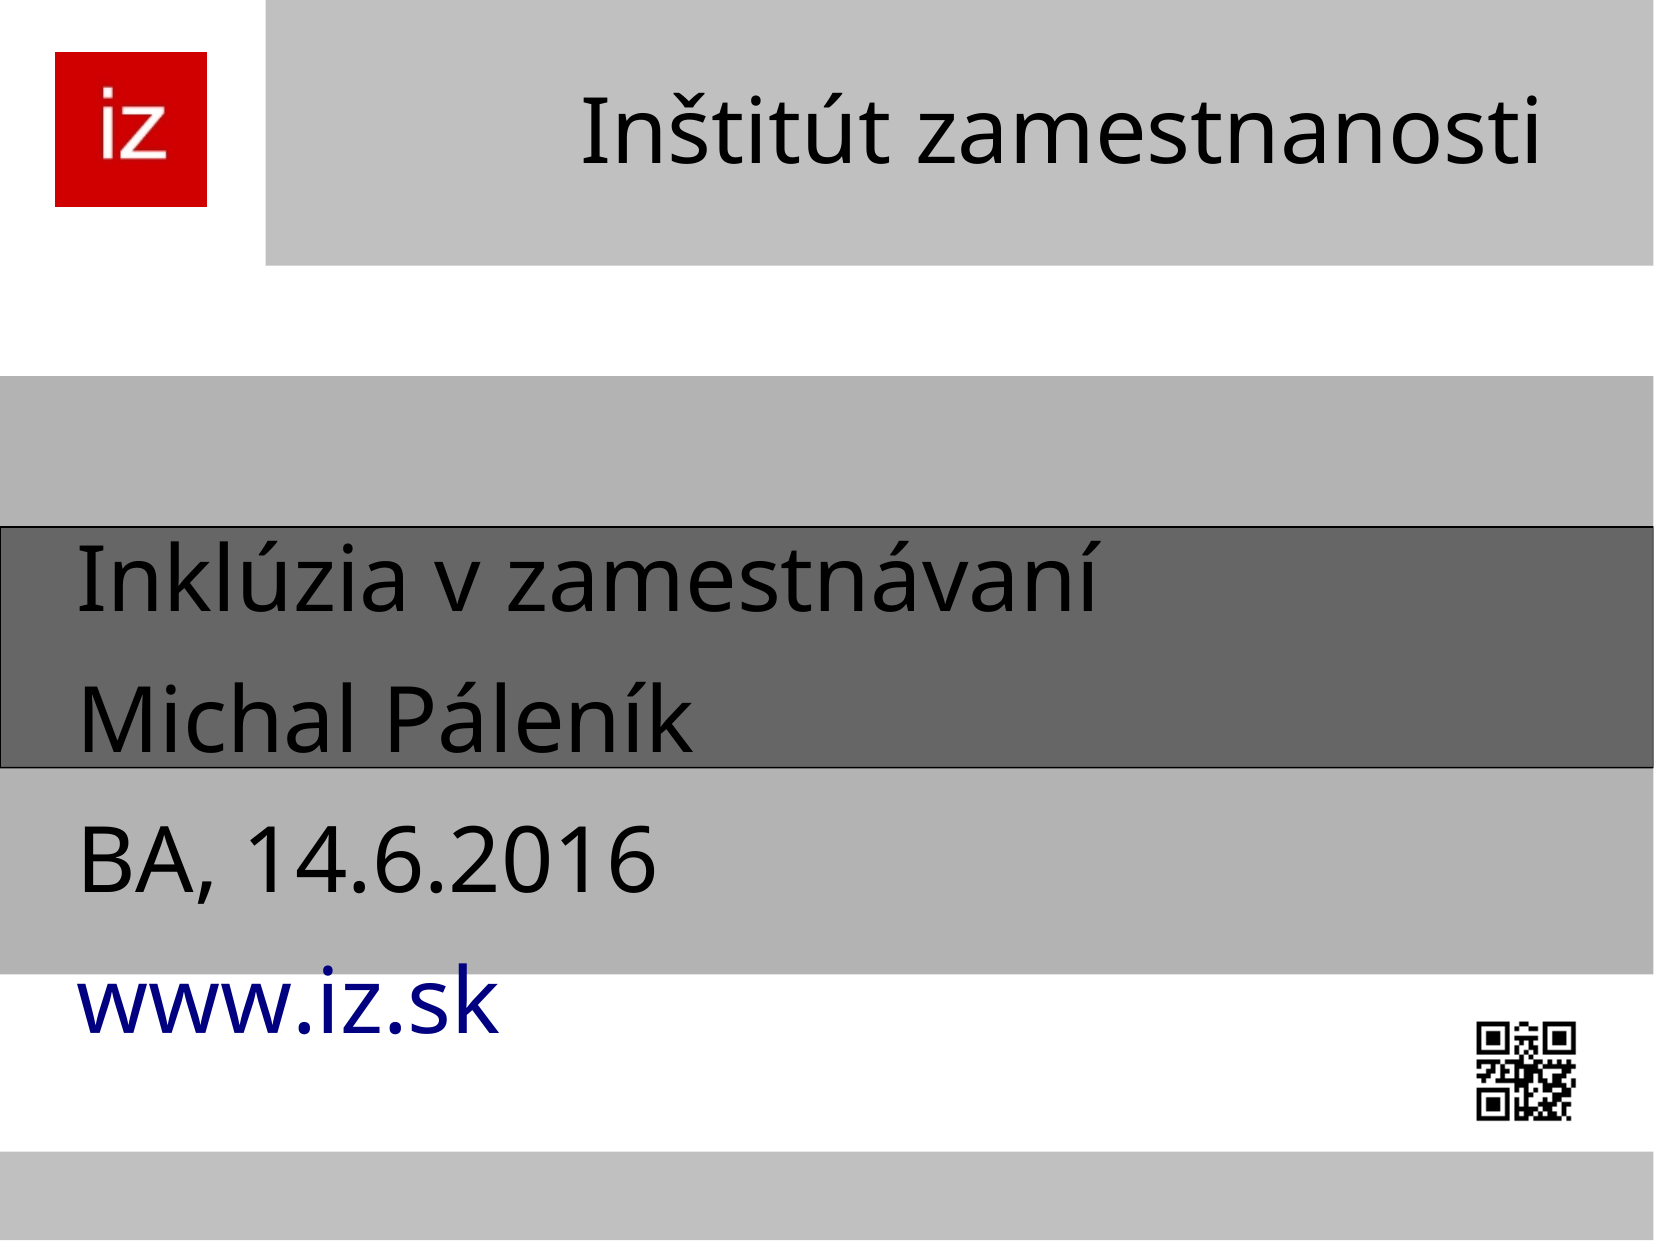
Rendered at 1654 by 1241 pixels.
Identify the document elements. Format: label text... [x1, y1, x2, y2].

text_box [0, 376, 1654, 975]
picture [55, 52, 207, 207]
picture [1458, 1003, 1595, 1140]
list Inklúzia v zamestnávaní Michal Páleník BA, 14.6.2016 www.iz.sk [59, 531, 1506, 997]
title Inštitút zamestnanosti [561, 29, 1565, 237]
